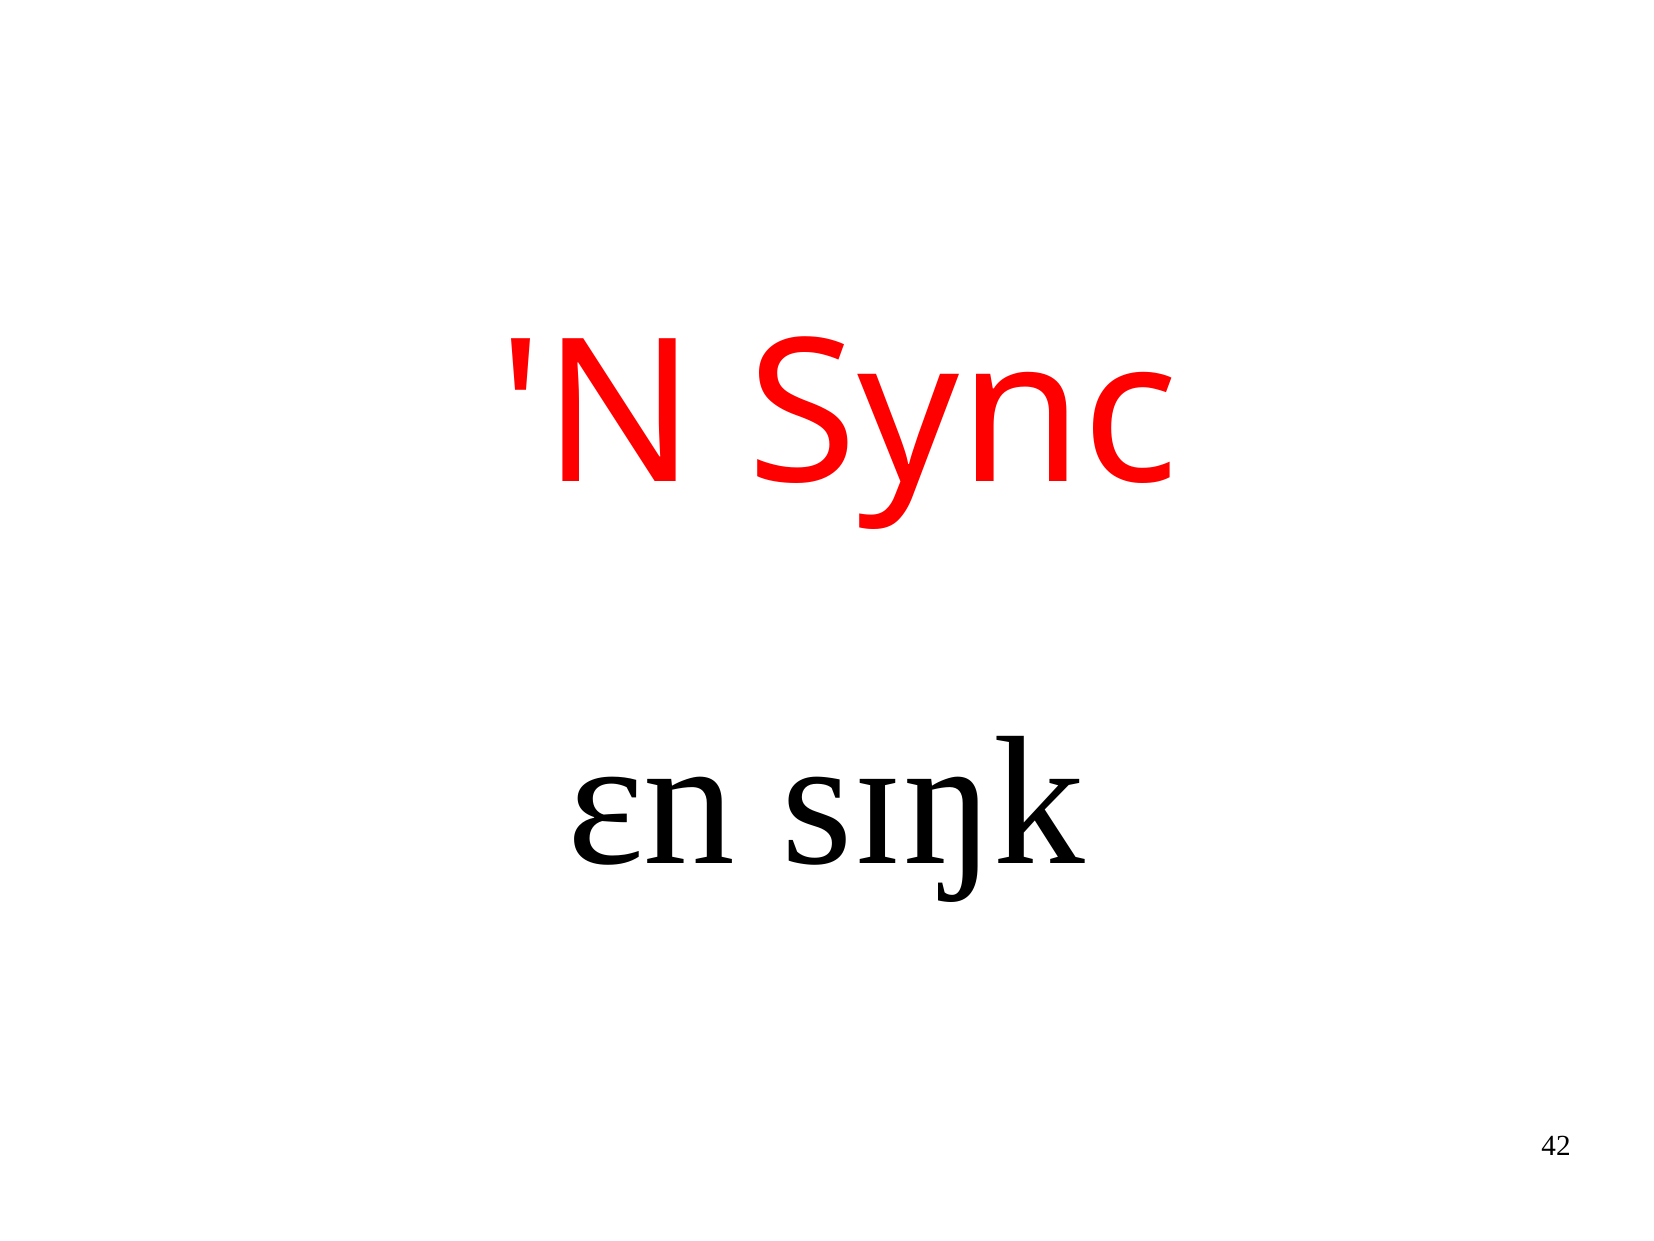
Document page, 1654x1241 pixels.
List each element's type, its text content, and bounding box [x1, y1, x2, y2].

subtitle ɛn sɪŋk [82, 475, 1571, 1109]
text_box 'N Sync [82, 259, 1595, 475]
